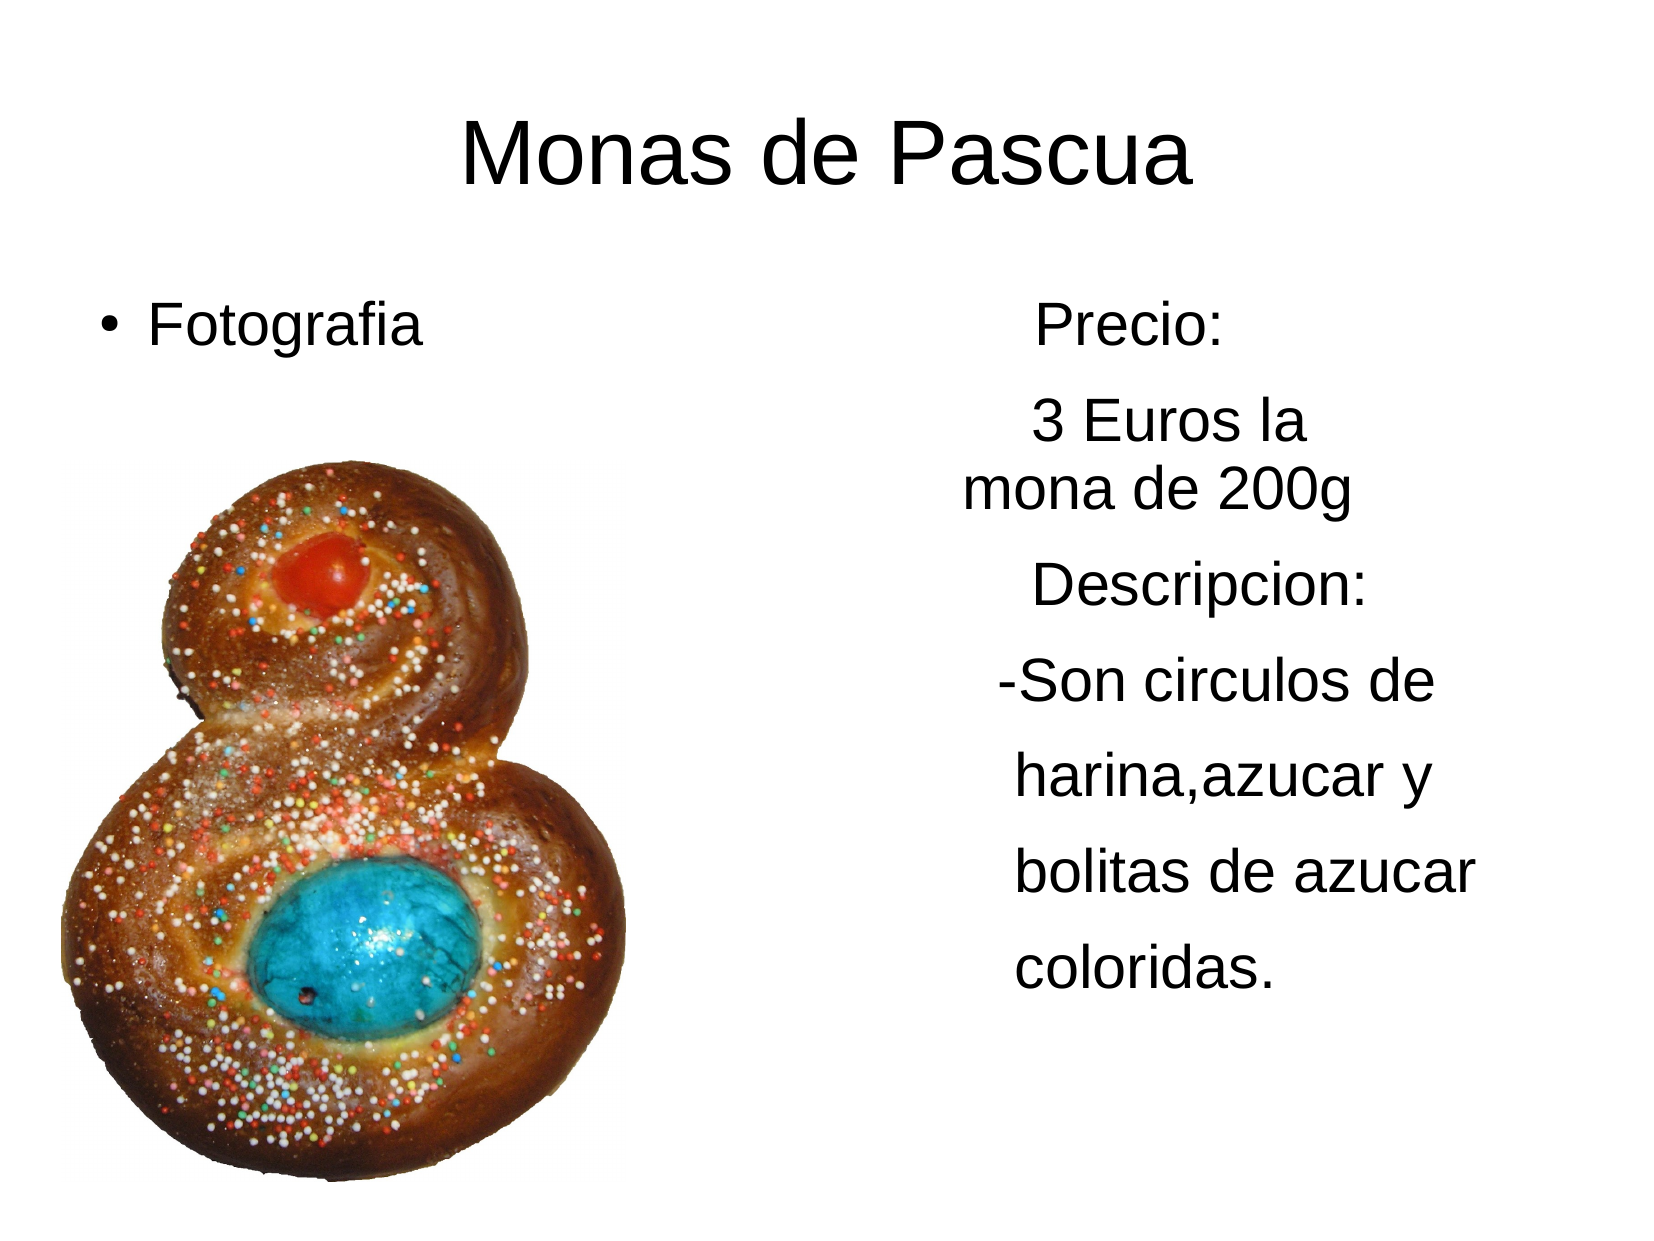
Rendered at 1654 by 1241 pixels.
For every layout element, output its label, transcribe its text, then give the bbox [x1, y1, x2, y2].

list Fotografia Precio: 3 Euros la mona de 200g Descripcion: -Son circulos de harina,azucar y bolitas de azucar coloridas. [82, 290, 1571, 1010]
picture [61, 460, 626, 1182]
title Monas de Pascua [82, 49, 1571, 257]
